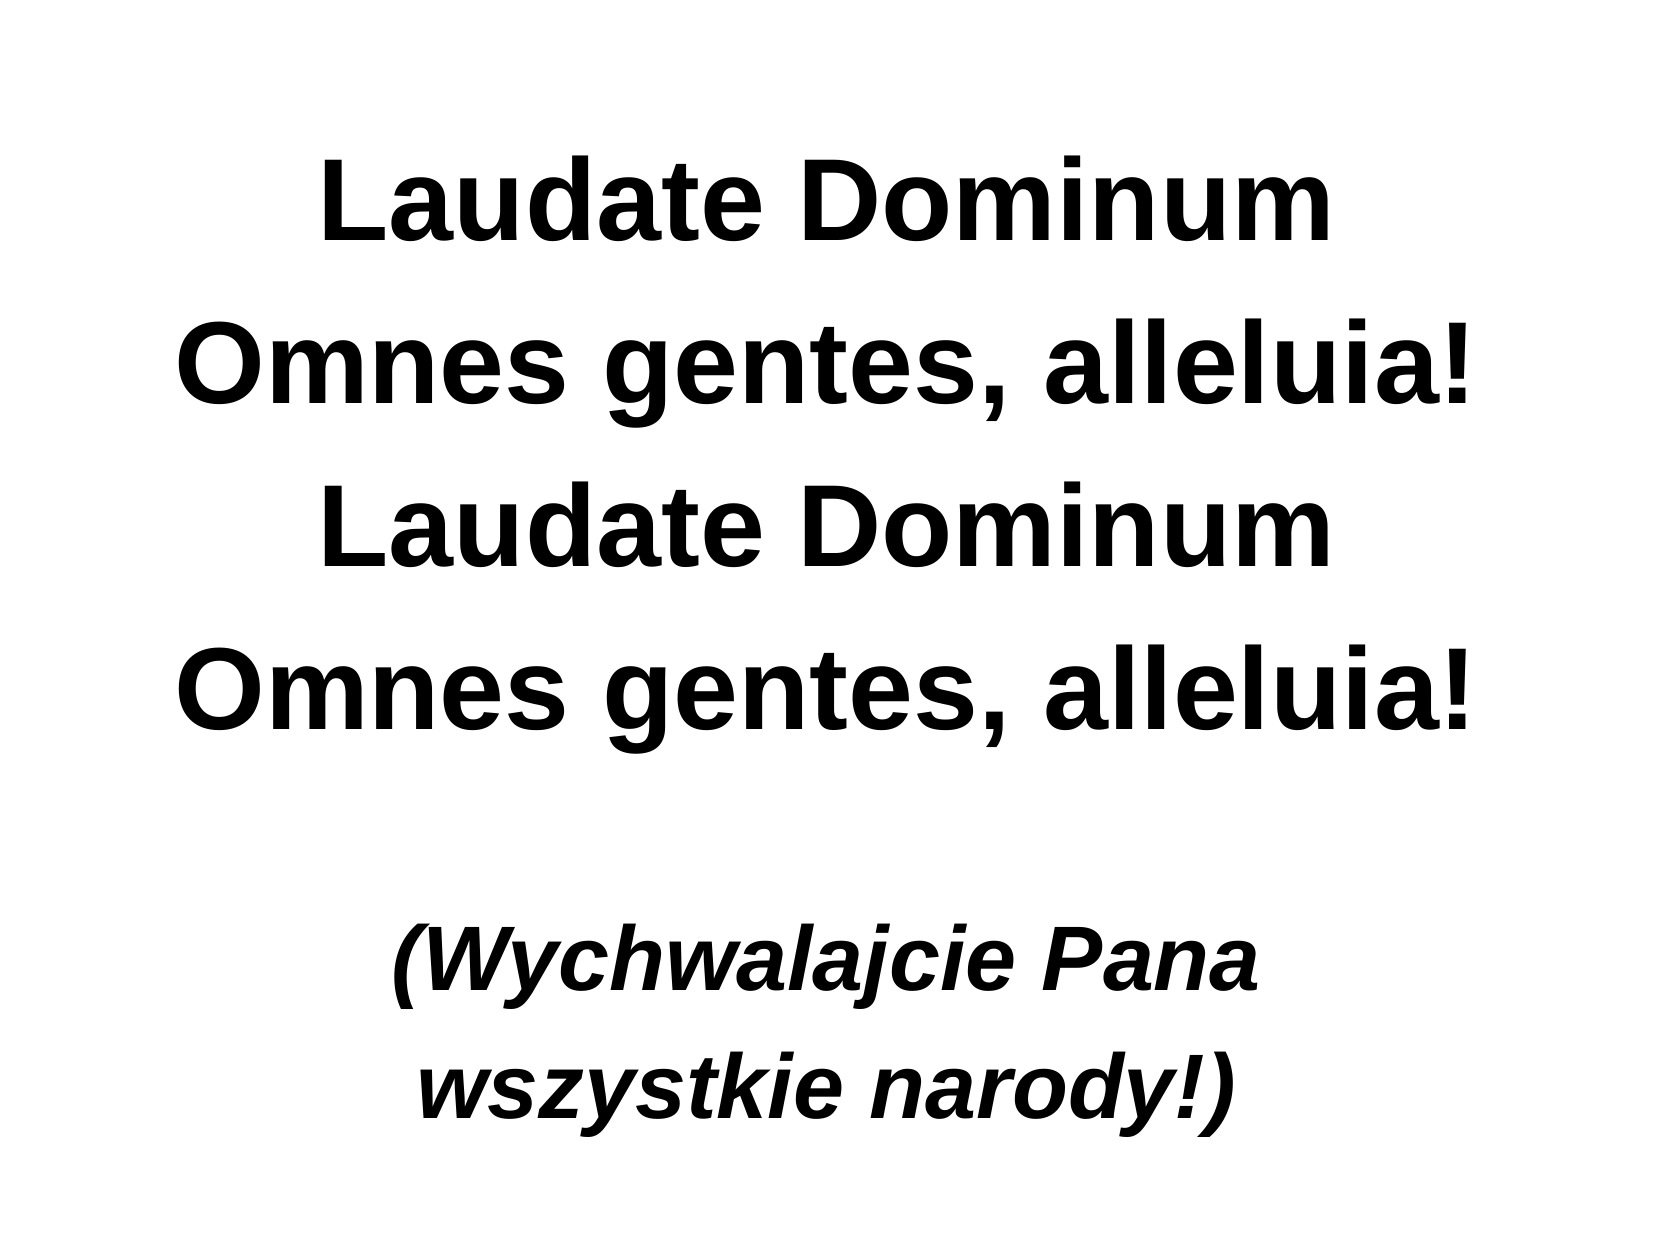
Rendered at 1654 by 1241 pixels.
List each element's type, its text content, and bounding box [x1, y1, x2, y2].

subtitle Laudate Dominum Omnes gentes, alleluia! Laudate Dominum Omnes gentes, alleluia! (Wychwalajcie Pana wszystkie narody!) [0, 0, 1654, 1241]
